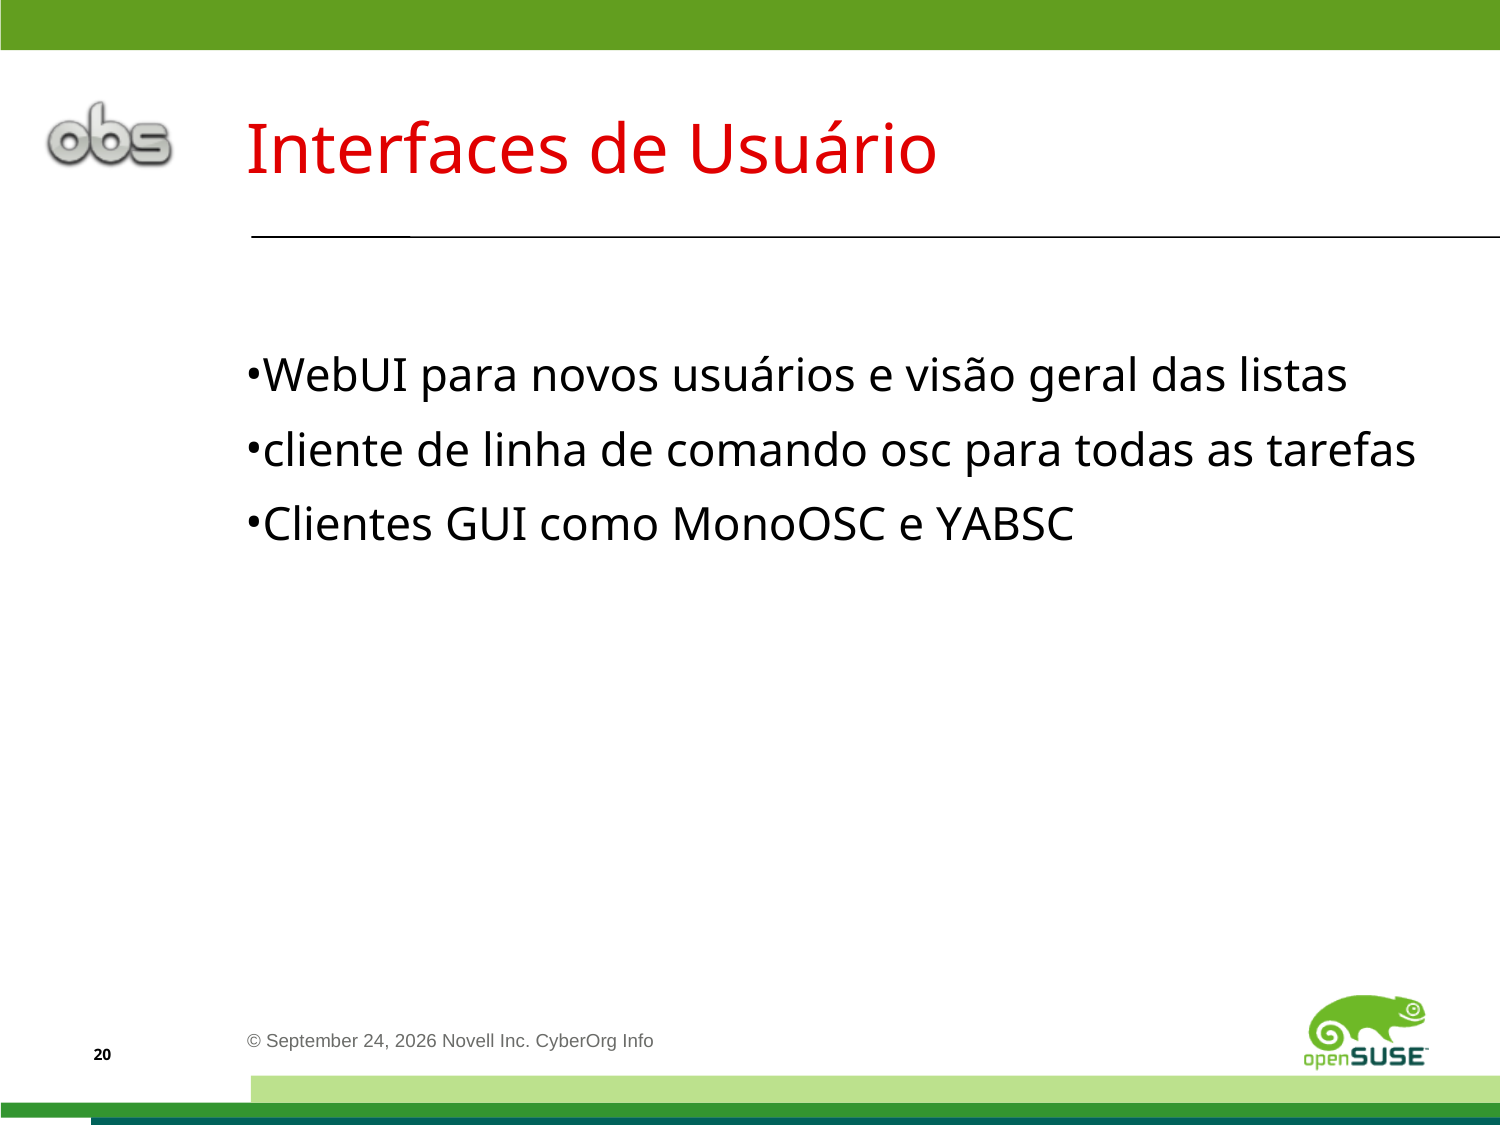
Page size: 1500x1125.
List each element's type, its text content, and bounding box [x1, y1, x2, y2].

picture [1304, 1010, 1429, 1071]
title Interfaces de Usuário [246, 68, 1409, 231]
picture [32, 55, 189, 212]
list WebUI para novos usuários e visão geral das listas cliente de linha de comando osc para todas as tarefas Clientes GUI como MonoOSC e YABSC [245, 267, 1458, 1010]
